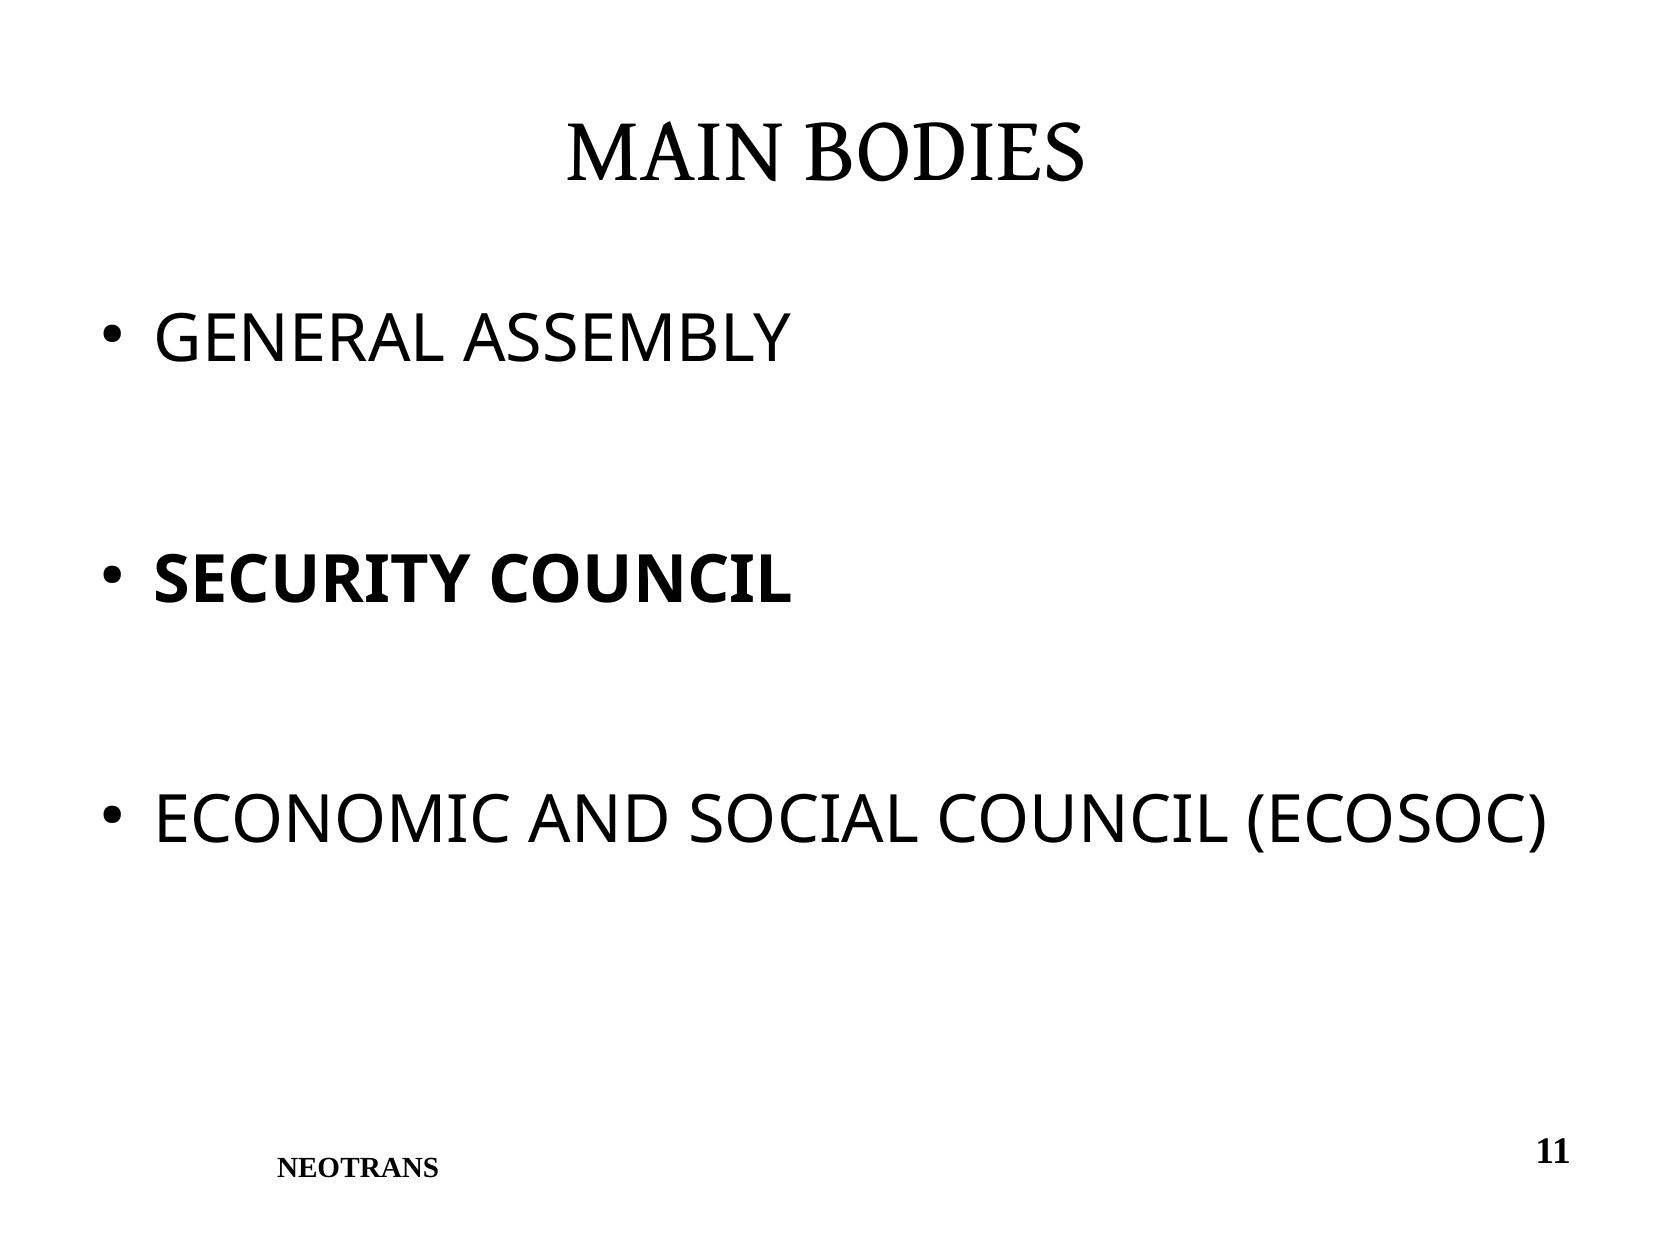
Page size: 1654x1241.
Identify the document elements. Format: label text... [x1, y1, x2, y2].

list GENERAL ASSEMBLY SECURITY COUNCIL ECONOMIC AND SOCIAL COUNCIL (ECOSOC) [82, 290, 1571, 1109]
title MAIN BODIES [82, 49, 1571, 257]
